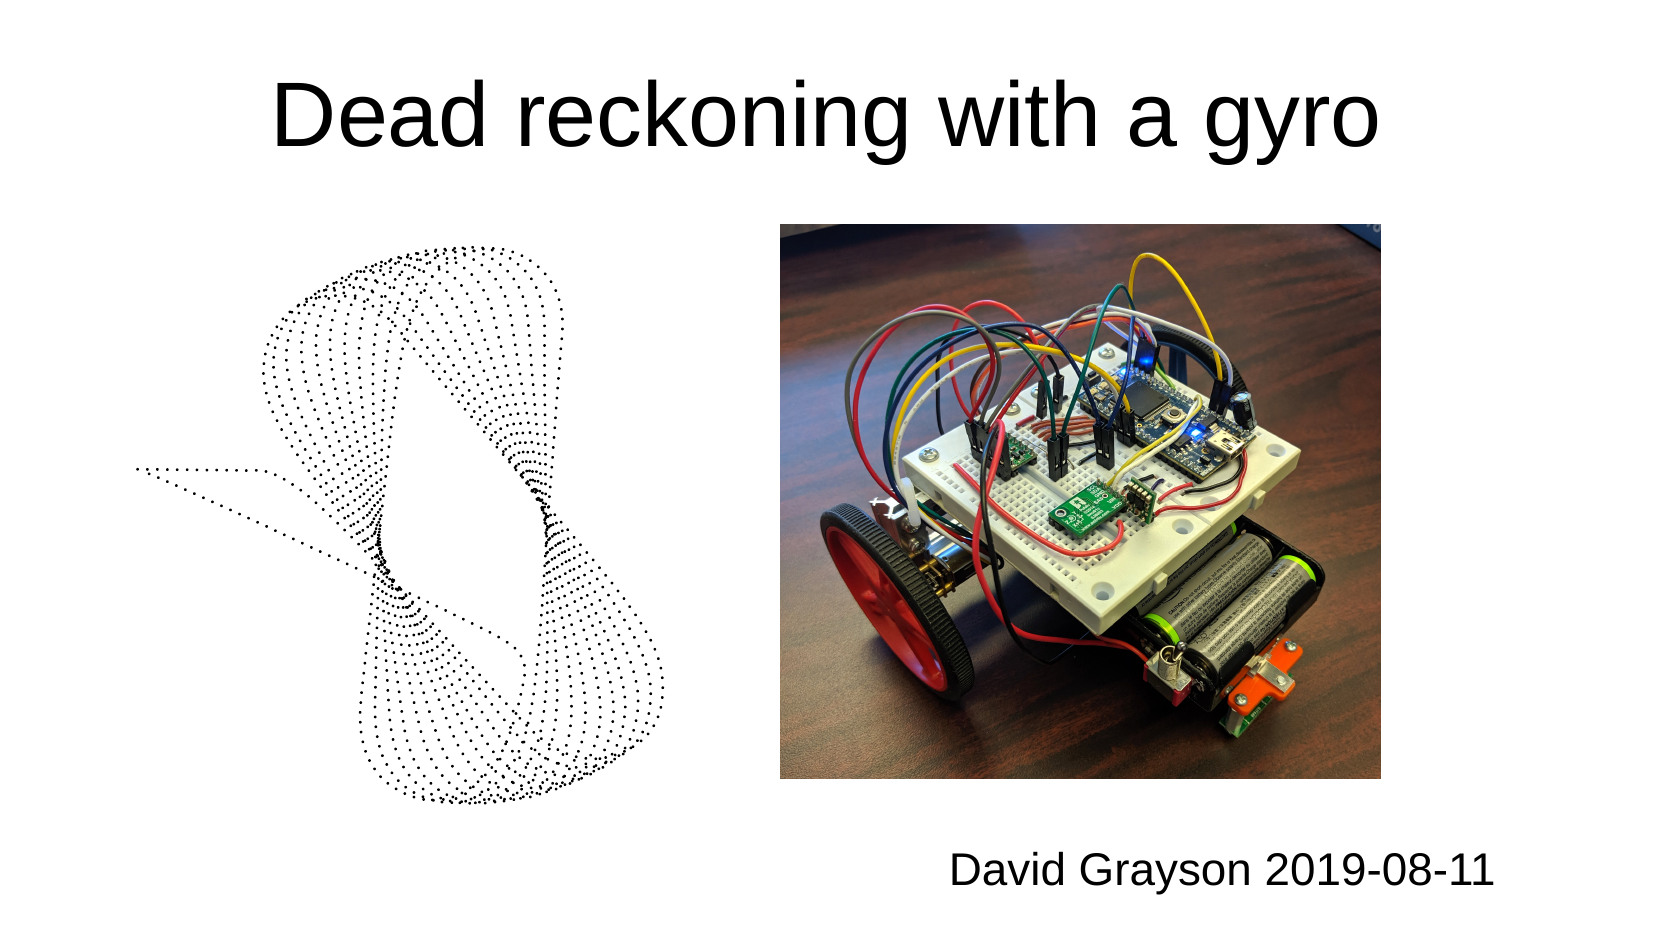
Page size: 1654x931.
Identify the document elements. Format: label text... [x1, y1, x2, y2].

title David Grayson 2019-08-11 [810, 825, 1636, 916]
title Dead reckoning with a gyro [82, 37, 1571, 193]
picture [780, 224, 1381, 779]
picture [82, 192, 683, 873]
